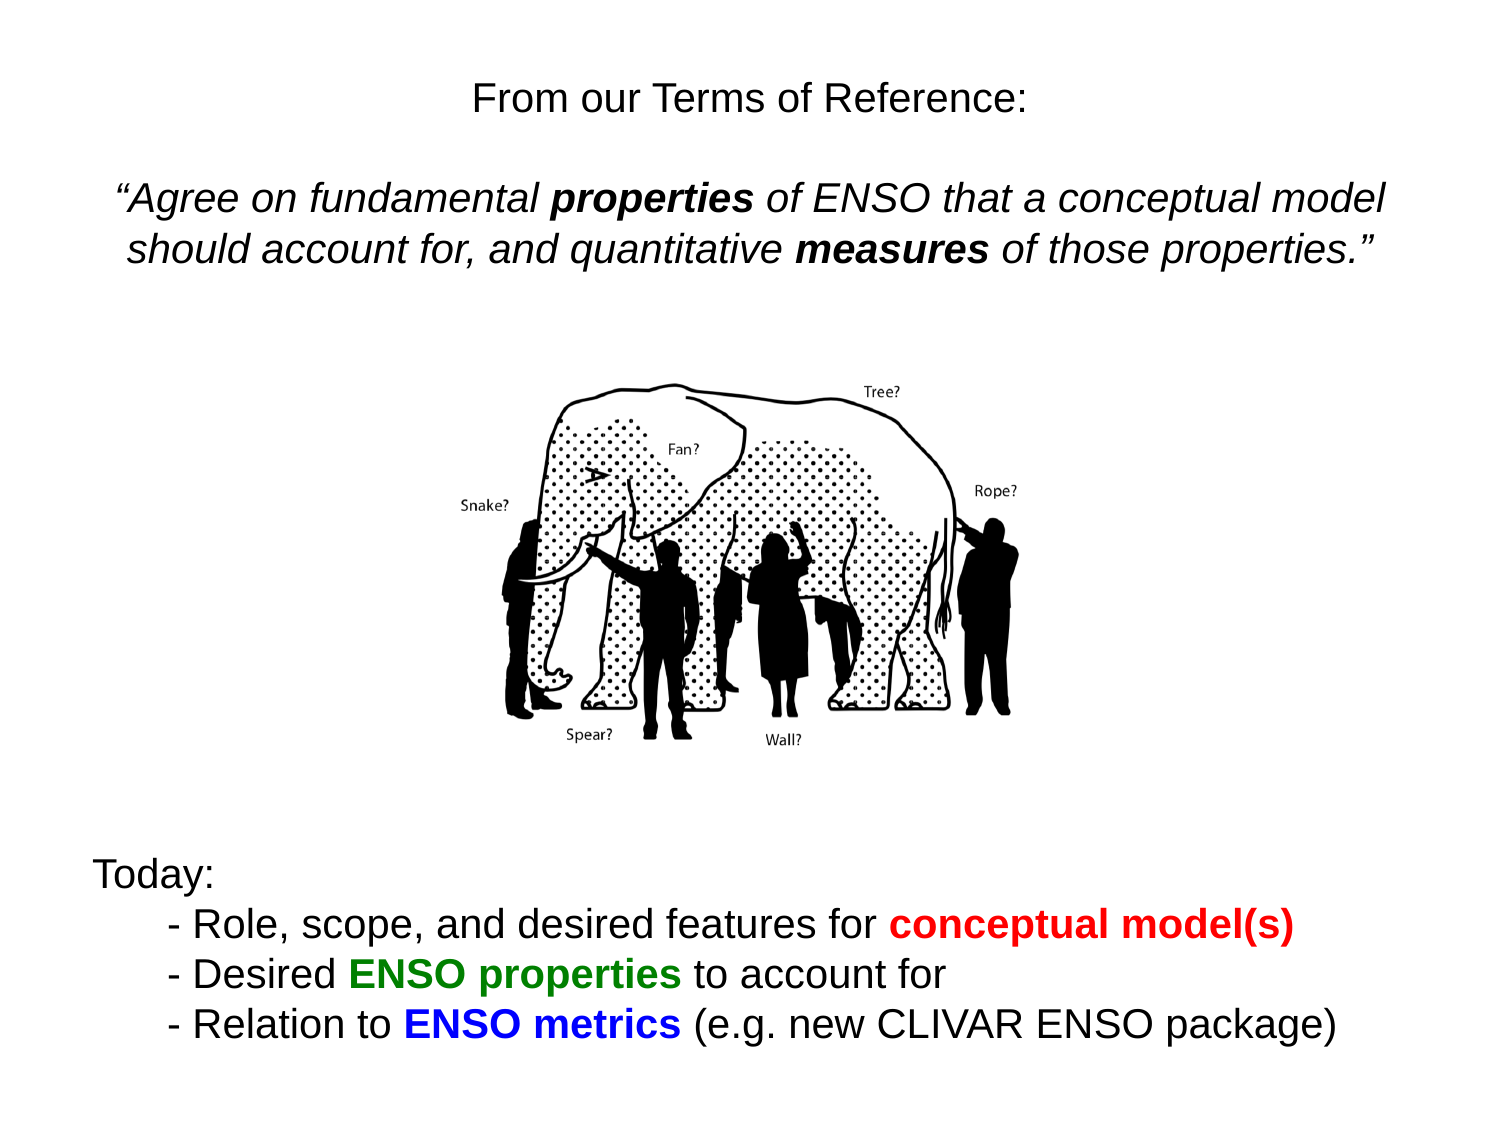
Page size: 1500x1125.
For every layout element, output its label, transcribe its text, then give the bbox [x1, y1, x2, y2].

text_box Today: - Role, scope, and desired features for conceptual model(s) - Desired ENSO properties to account for - Relation to ENSO metrics (e.g. new CLIVAR ENSO package) [77, 839, 1423, 1125]
text_box From our Terms of Reference: “Agree on fundamental properties of ENSO that a conceptual model should account for, and quantitative measures of those properties.” [77, 63, 1423, 299]
picture [424, 328, 1076, 785]
